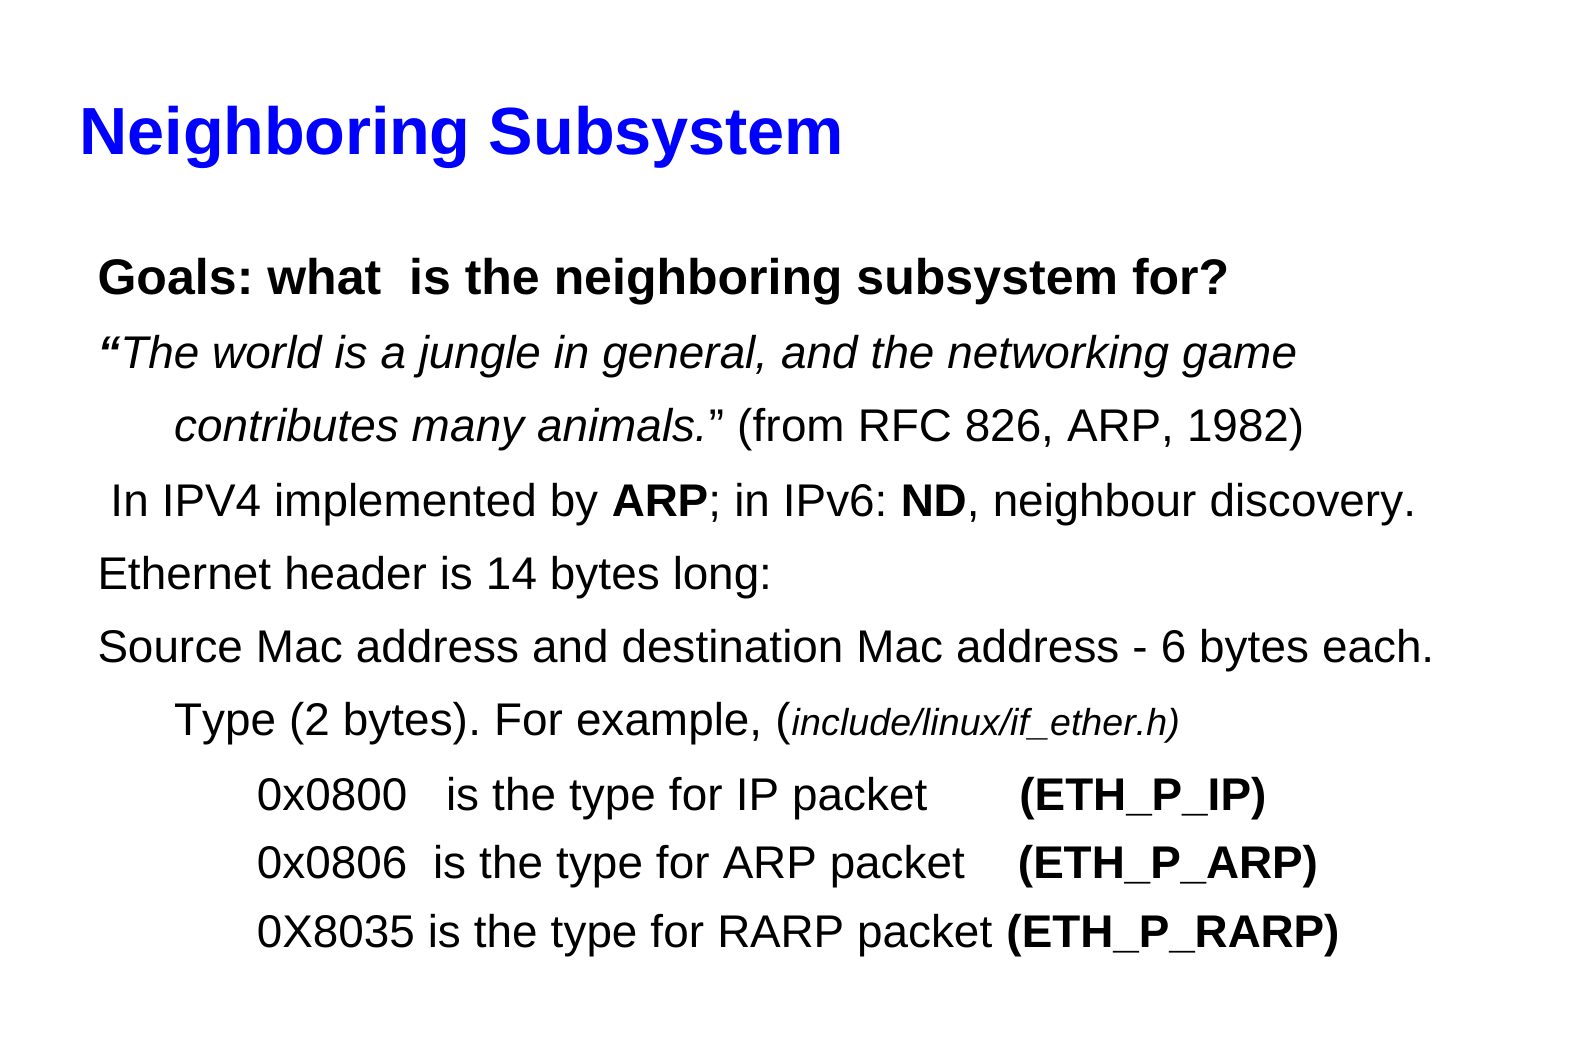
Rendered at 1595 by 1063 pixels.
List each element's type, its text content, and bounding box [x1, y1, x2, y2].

list Goals: what is the neighboring subsystem for? “The world is a jungle in general, and the networking game contributes many animals.” (from RFC 826, ARP, 1982) In IPV4 implemented by ARP; in IPv6: ND, neighbour discovery. Ethernet header is 14 bytes long: Source Mac address and destination Mac address - 6 bytes each. Type (2 bytes). For example, (include/linux/if_ether.h) 0x0800 is the type for IP packet (ETH_P_IP) 0x0806 is the type for ARP packet (ETH_P_ARP) 0X8035 is the type for RARP packet (ETH_P_RARP) [79, 248, 1515, 1031]
title Neighboring Subsystem [79, 49, 1515, 213]
